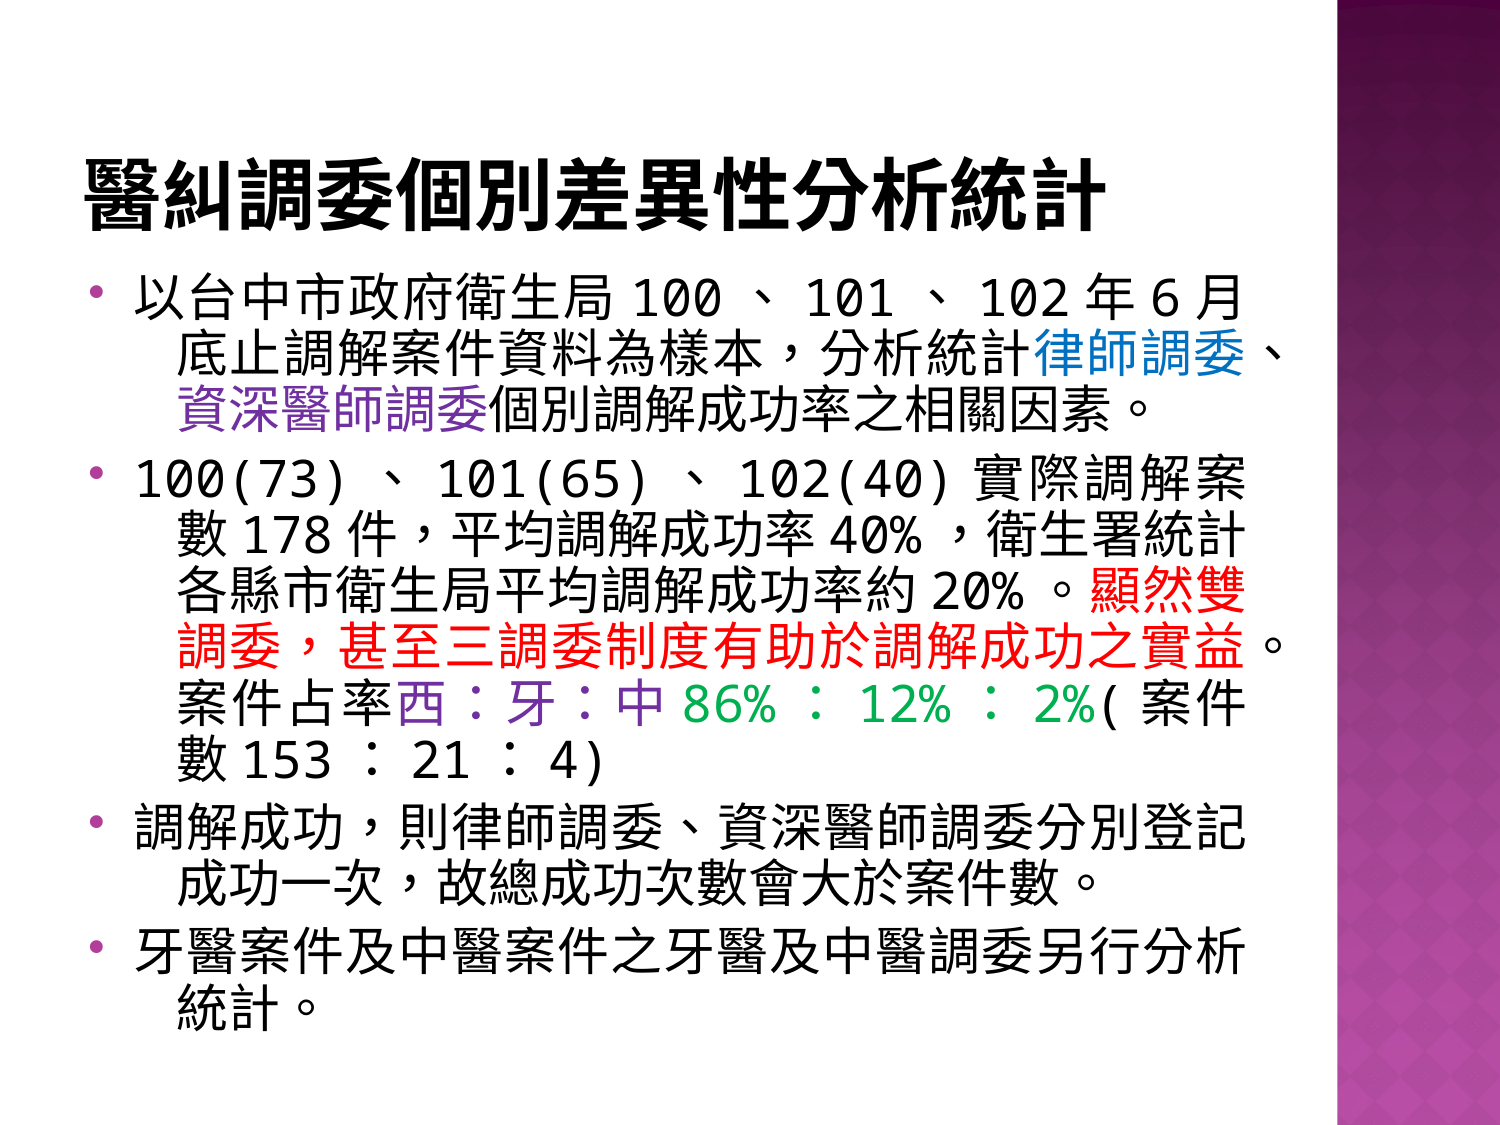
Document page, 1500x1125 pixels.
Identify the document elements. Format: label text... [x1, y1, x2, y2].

list 以台中市政府衛生局100、101、102年6月底止調解案件資料為樣本，分析統計律師調委、資深醫師調委個別調解成功率之相關因素。 100(73)、101(65)、102(40)實際調解案數178件，平均調解成功率40%，衛生署統計各縣市衛生局平均調解成功率約20%。顯然雙調委，甚至三調委制度有助於調解成功之實益。案件占率西：牙：中86%：12%：2%(案件數153：21：4) 調解成功，則律師調委、資深醫師調委分別登記成功一次，故總成功次數會大於案件數。 牙醫案件及中醫案件之牙醫及中醫調委另行分析統計。 [75, 264, 1263, 1060]
title 醫糾調委個別差異性分析統計 [75, 52, 1263, 240]
